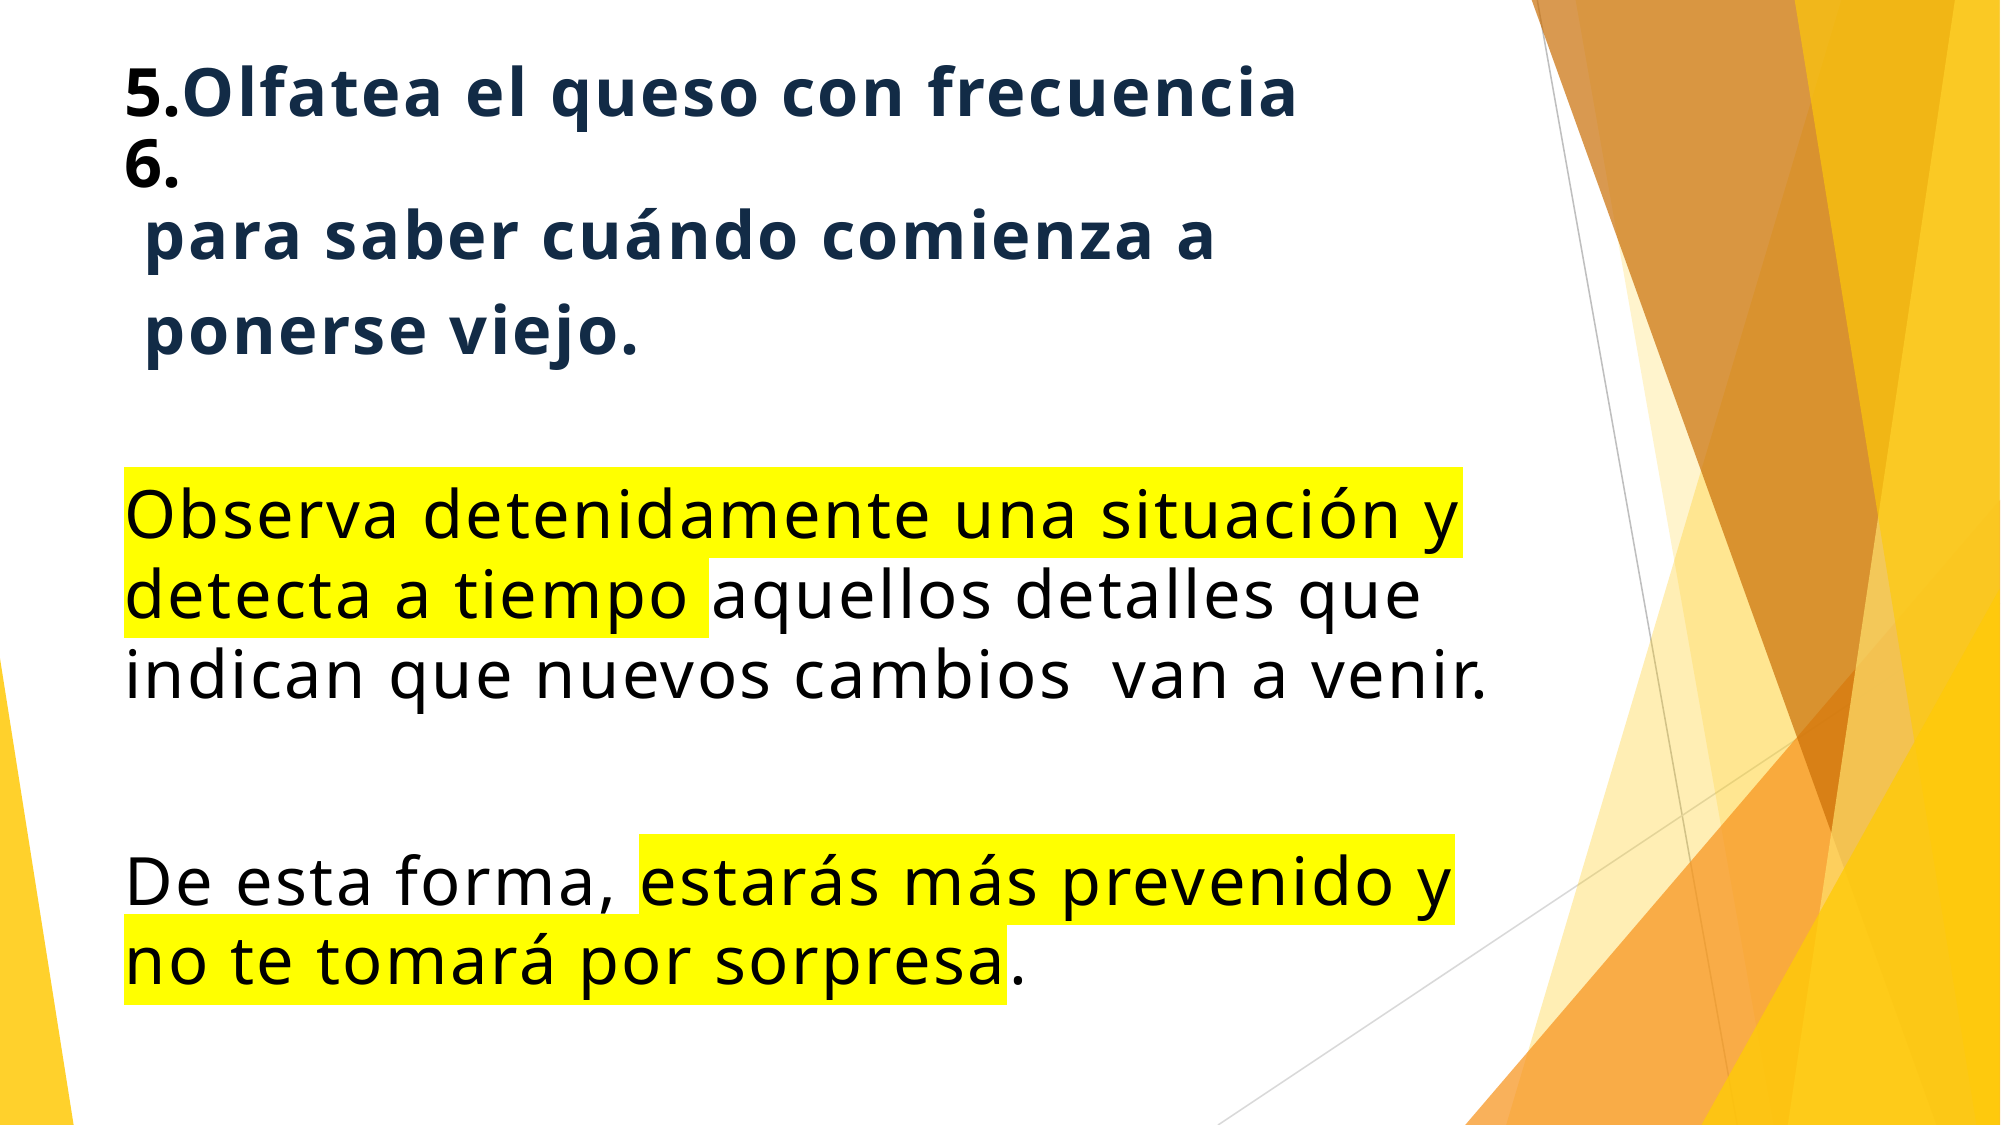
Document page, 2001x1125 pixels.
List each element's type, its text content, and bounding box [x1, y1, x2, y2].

text_box Olfatea el queso con frecuencia para saber cuándo comienza a ponerse viejo. Observa detenidamente una situación y detecta a tiempo aquellos detalles que indican que nuevos cambios van a venir. De esta forma, estarás más prevenido y no te tomará por sorpresa. [109, 78, 1554, 1047]
